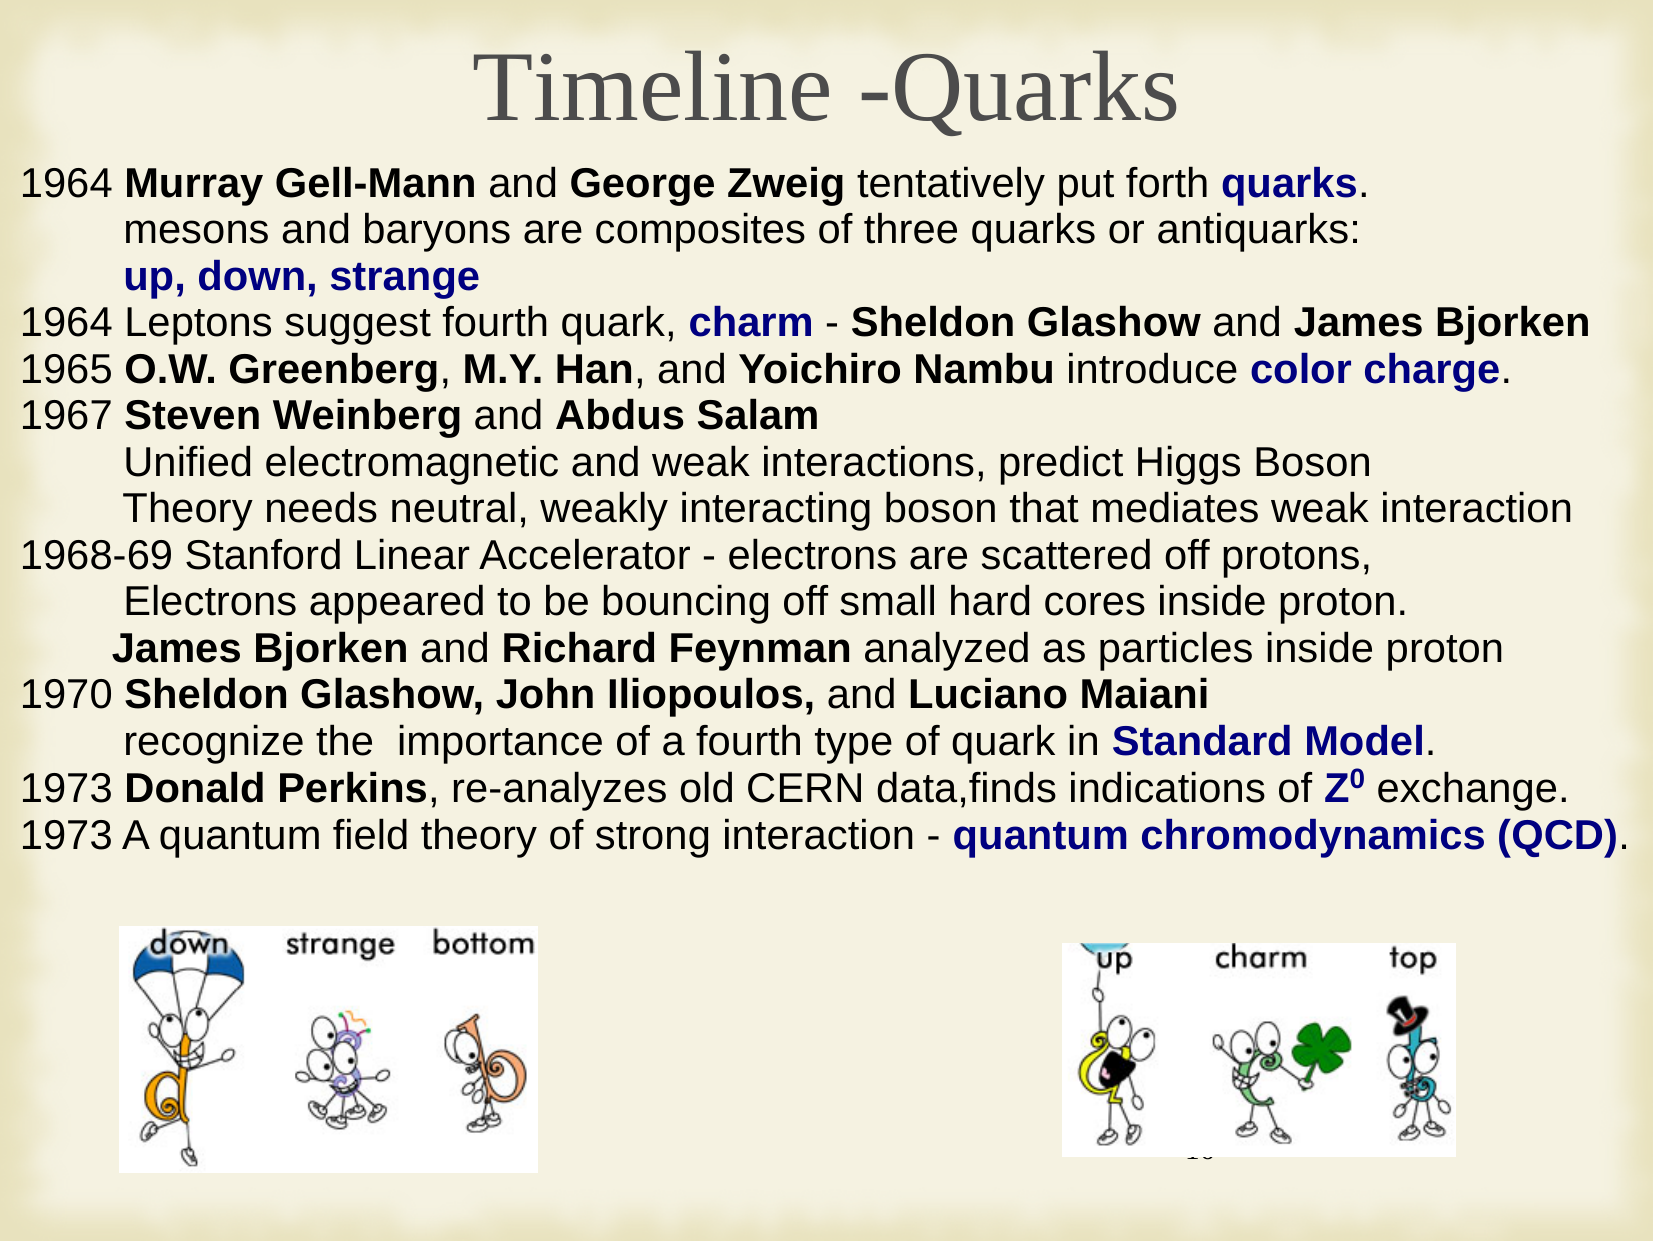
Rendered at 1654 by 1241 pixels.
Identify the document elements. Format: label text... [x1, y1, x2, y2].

picture [119, 926, 538, 1173]
text_box 1964 Murray Gell-Mann and George Zweig tentatively put forth quarks. mesons and baryons are composites of three quarks or antiquarks: up, down, strange 1964 Leptons suggest fourth quark, charm - Sheldon Glashow and James Bjorken 1965 O.W. Greenberg, M.Y. Han, and Yoichiro Nambu introduce color charge. 1967 Steven Weinberg and Abdus Salam Unified electromagnetic and weak interactions, predict Higgs Boson Theory needs neutral, weakly interacting boson that mediates weak interaction 1968-69 Stanford Linear Accelerator - electrons are scattered off protons, Electrons appeared to be bouncing off small hard cores inside proton. James Bjorken and Richard Feynman analyzed as particles inside proton 1970 Sheldon Glashow, John Iliopoulos, and Luciano Maiani recognize the importance of a fourth type of quark in Standard Model. 1973 Donald Perkins, re-analyzes old CERN data,finds indications of Z0 exchange. 1973 A quantum field theory of strong interaction - quantum chromodynamics (QCD). [5, 152, 1653, 1005]
text_box [1185, 1130, 1571, 1216]
picture [1062, 943, 1456, 1157]
title Timeline -Quarks [82, 15, 1571, 147]
